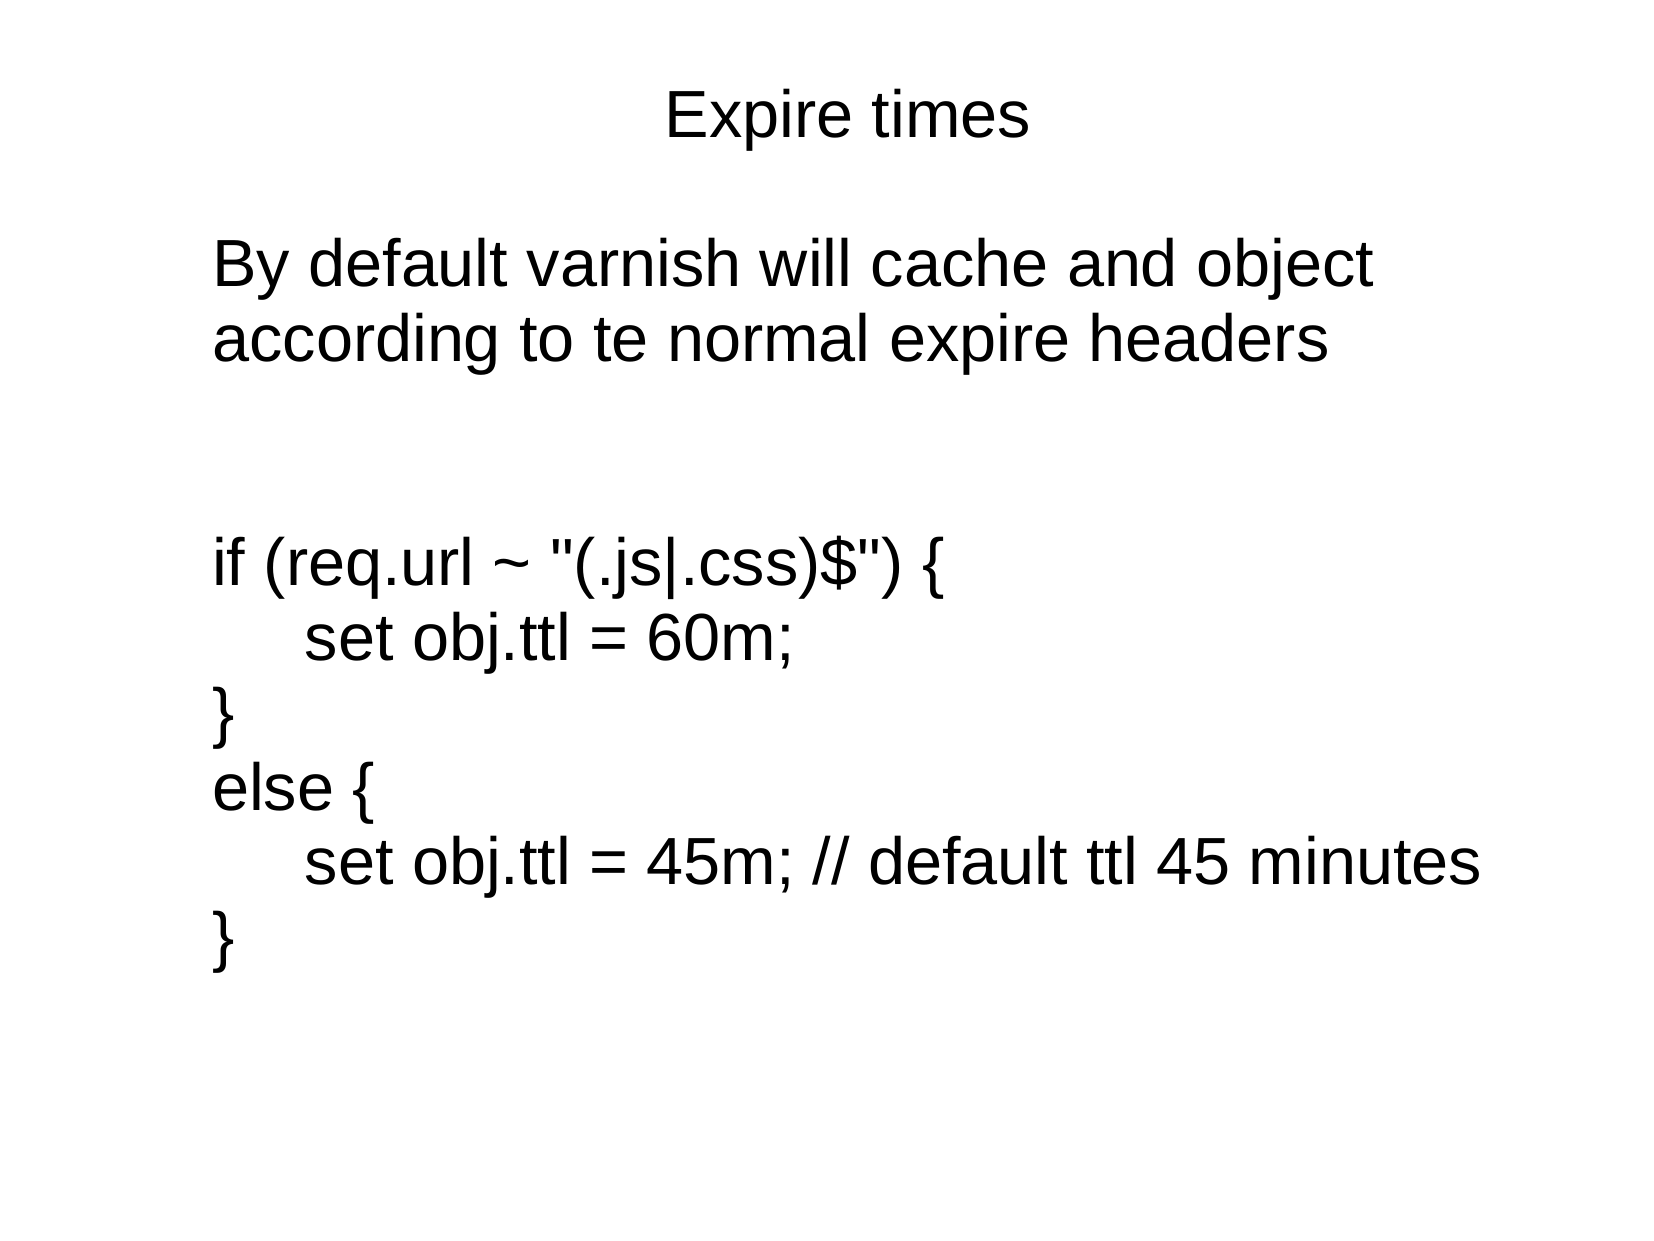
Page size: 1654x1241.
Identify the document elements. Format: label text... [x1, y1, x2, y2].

text_box Expire times By default varnish will cache and object according to te normal expire headers if (req.url ~ "(.js|.css)$") { set obj.ttl = 60m; } else { set obj.ttl = 45m; // default ttl 45 minutes } [197, 69, 1497, 1164]
